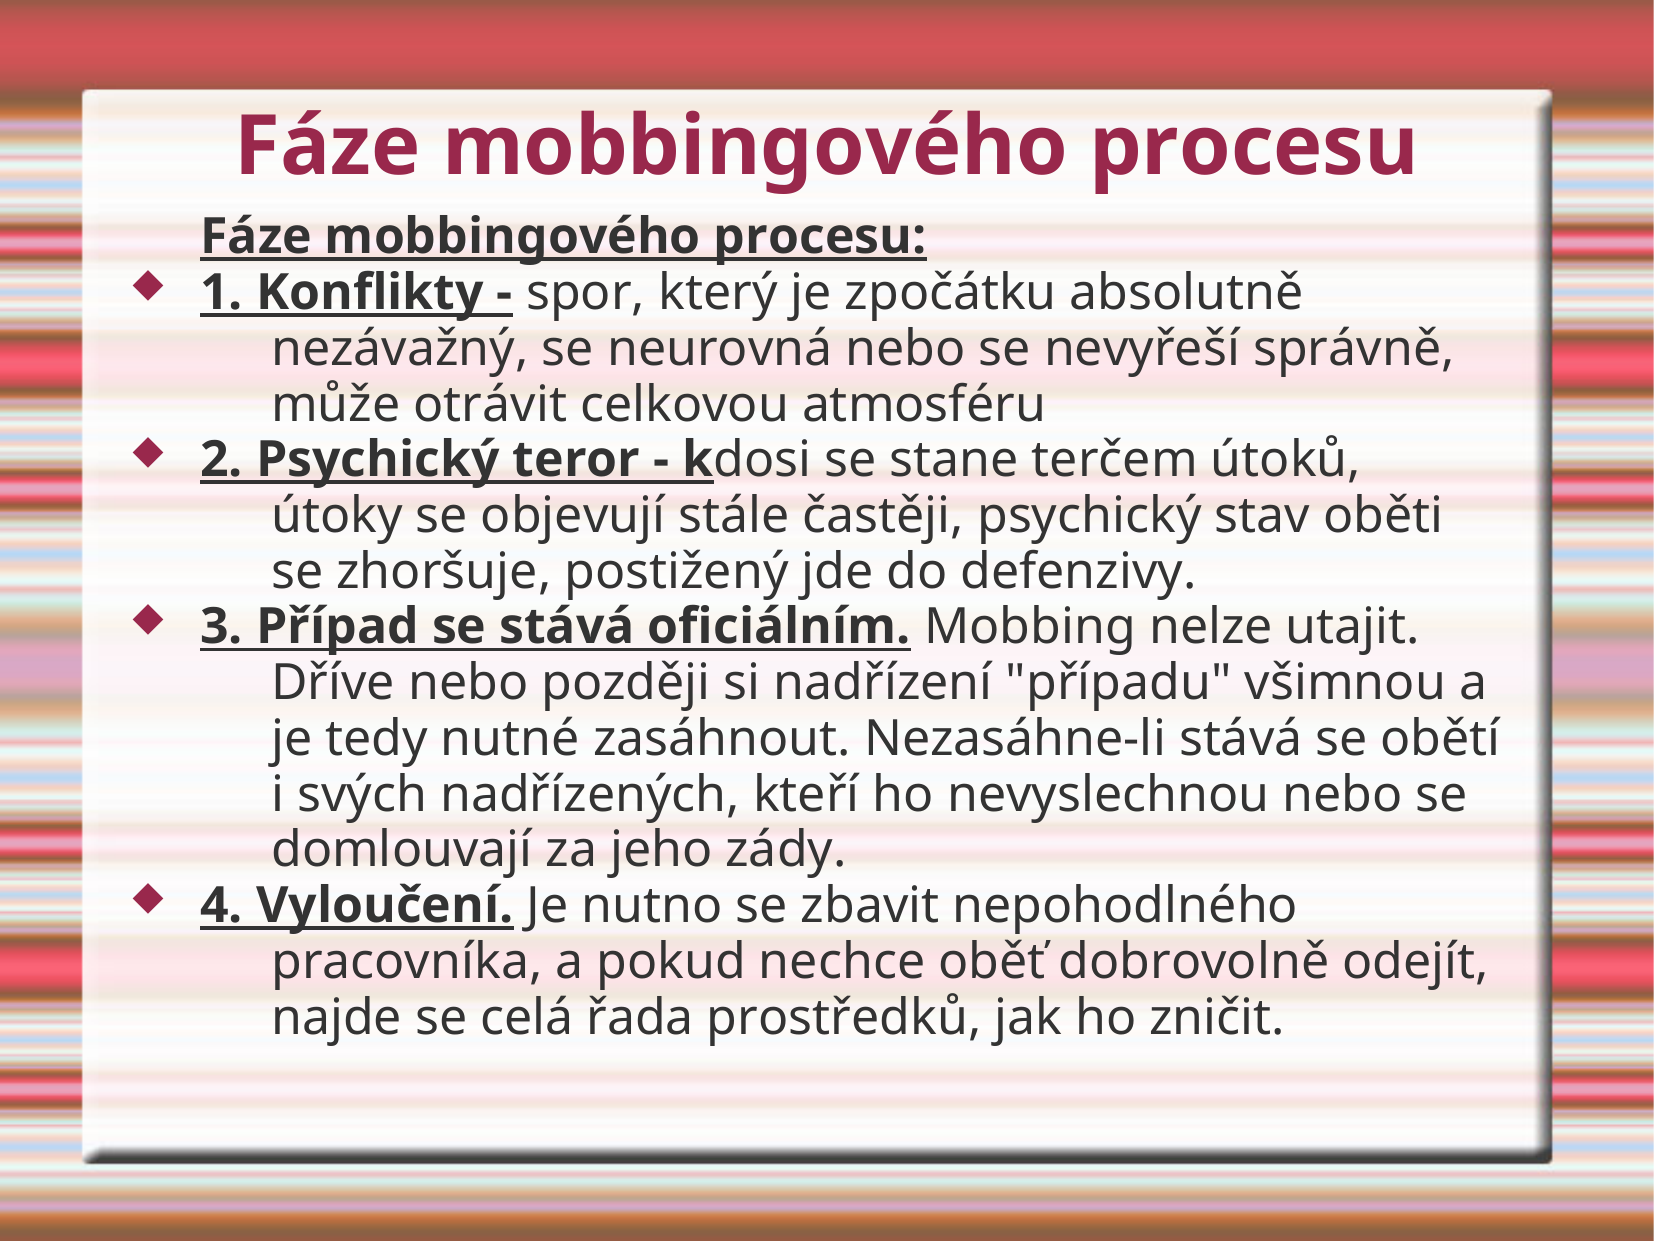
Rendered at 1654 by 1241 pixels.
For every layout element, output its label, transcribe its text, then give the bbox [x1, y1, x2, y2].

title Fáze mobbingového procesu [121, 50, 1534, 237]
list Fáze mobbingového procesu: 1. Konflikty - spor, který je zpočátku absolutně nezávažný, se neurovná nebo se nevyřeší správně, může otrávit celkovou atmosféru 2. Psychický teror - kdosi se stane terčem útoků, útoky se objevují stále častěji, psychický stav oběti se zhoršuje, postižený jde do defenzivy. 3. Případ se stává oficiálním. Mobbing nelze utajit. Dříve nebo později si nadřízení "případu" všimnou a je tedy nutné zasáhnout. Nezasáhne-li stává se obětí i svých nadřízených, kteří ho nevyslechnou nebo se domlouvají za jeho zády. 4. Vyloučení. Je nutno se zbavit nepohodlného pracovníka, a pokud nechce oběť dobrovolně odejít, najde se celá řada prostředků, jak ho zničit. [106, 206, 1506, 1122]
